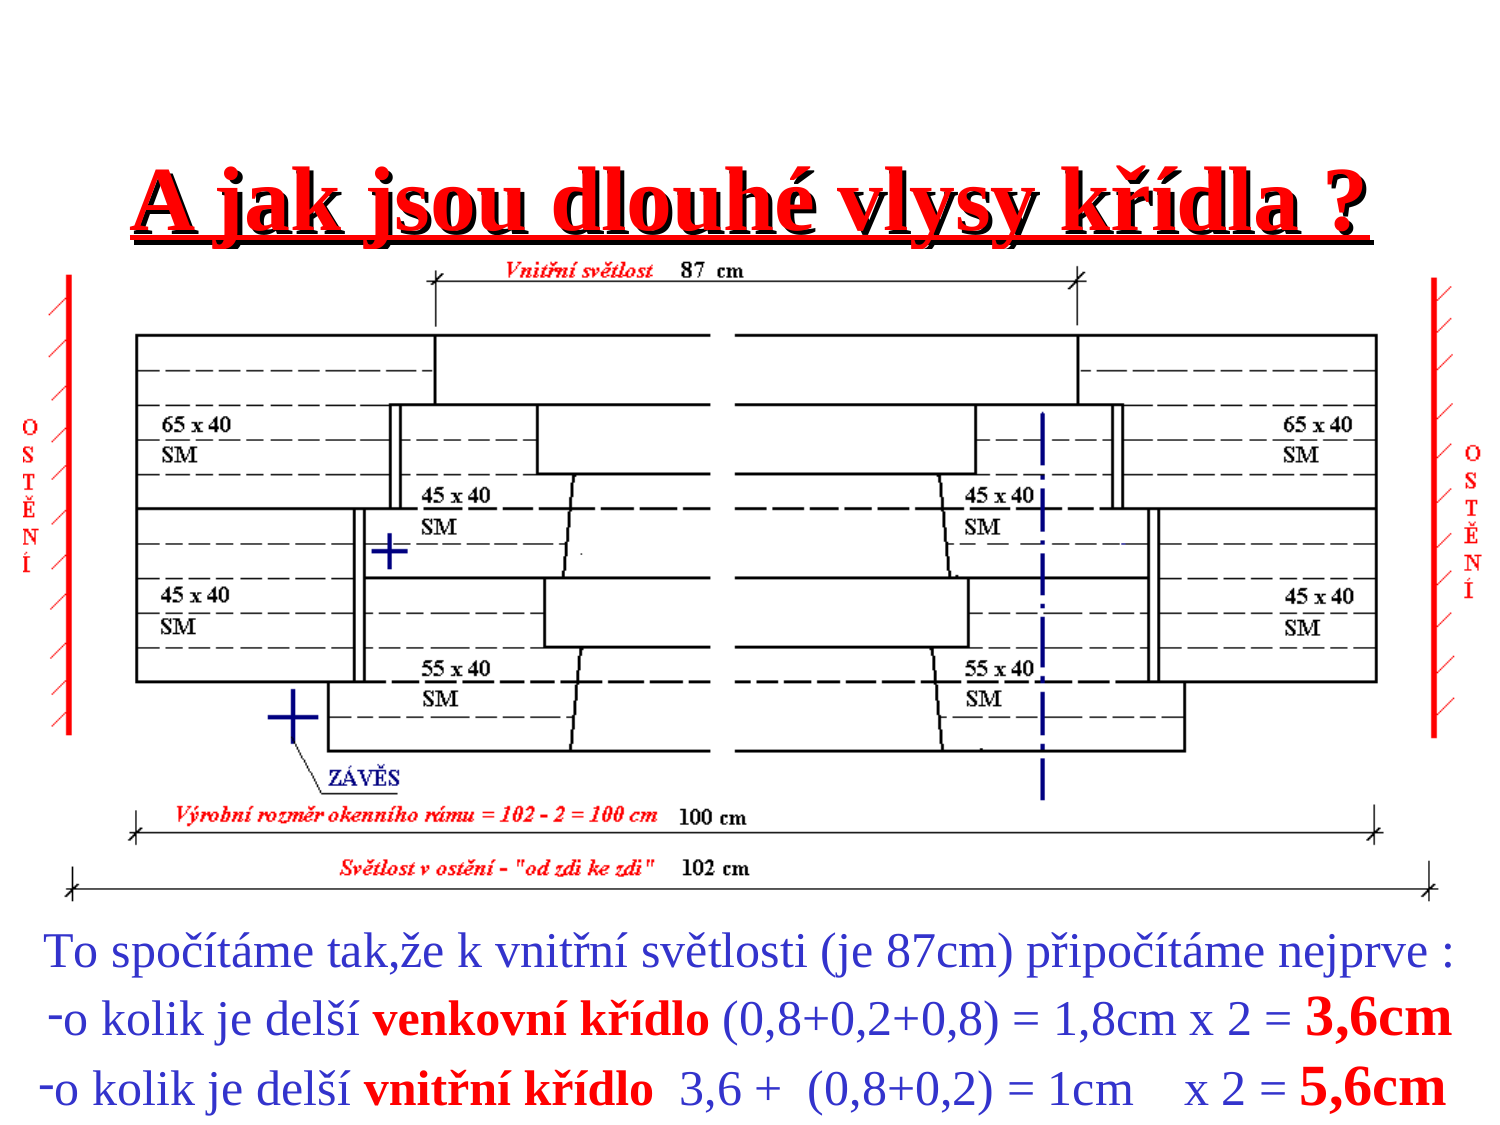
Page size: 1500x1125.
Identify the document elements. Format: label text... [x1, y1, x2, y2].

text_box [23, 249, 1489, 913]
text_box To spočítáme tak,že k vnitřní světlosti (je 87cm) připočítáme nejprve : o kolik je delší venkovní křídlo (0,8+0,2+0,8) = 1,8cm x 2 = 3,6cm o kolik je delší vnitřní křídlo 3,6 + (0,8+0,2) = 1cm x 2 = 5,6cm [0, 909, 1500, 1125]
title A jak jsou dlouhé vlysy křídla ? [112, 99, 1388, 249]
